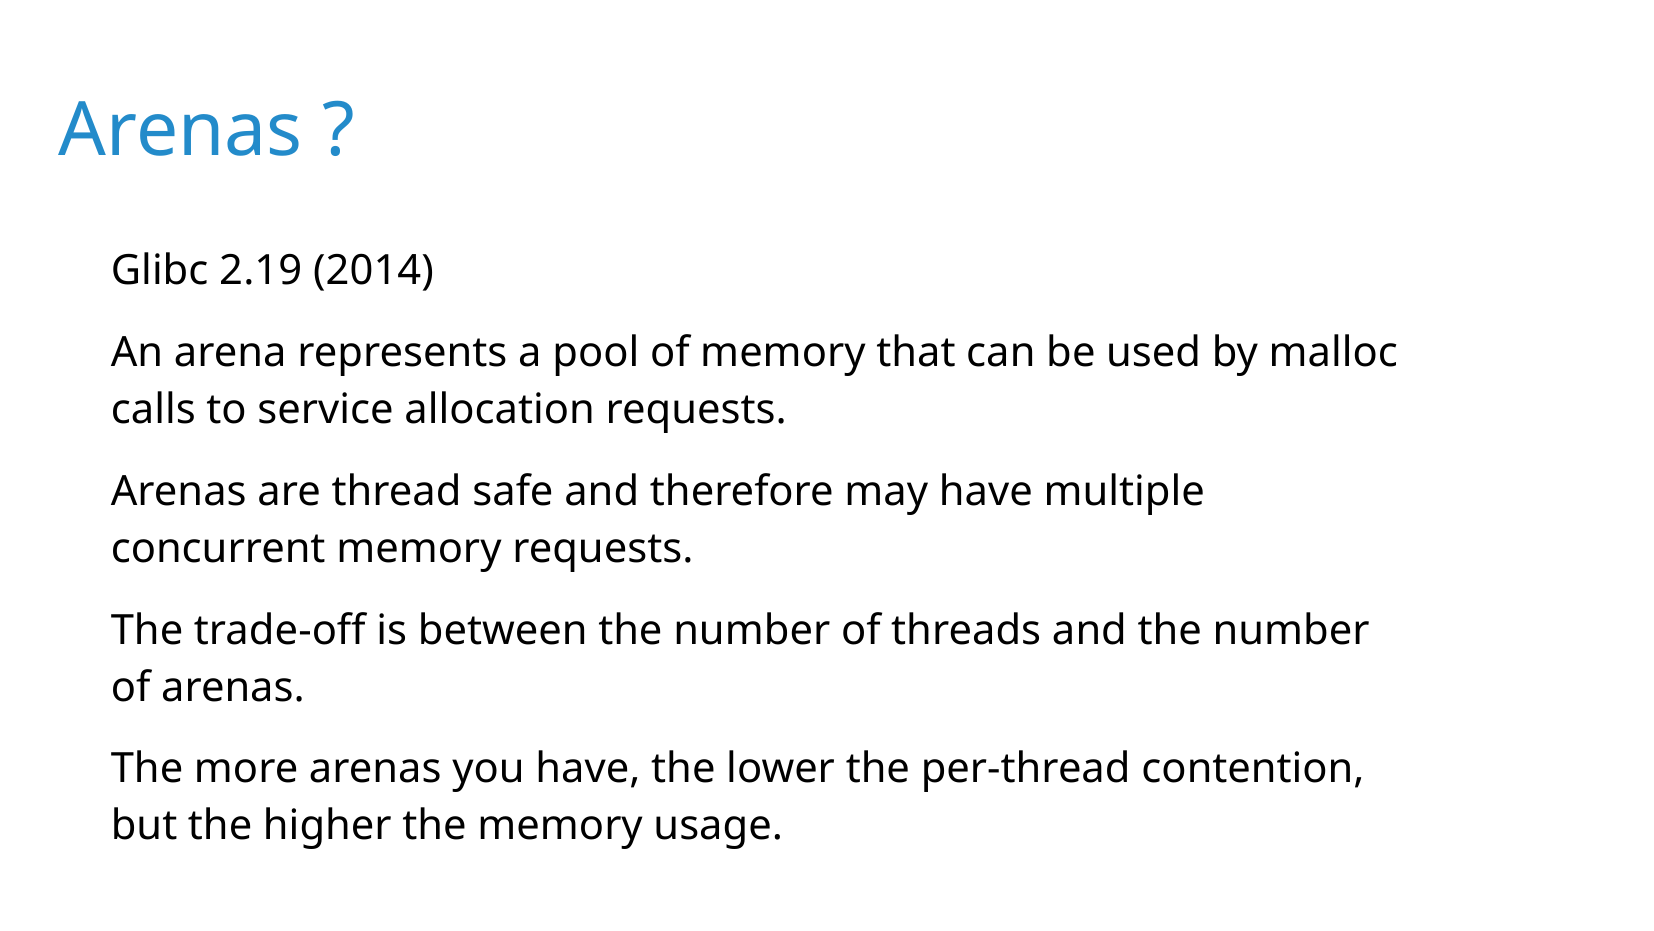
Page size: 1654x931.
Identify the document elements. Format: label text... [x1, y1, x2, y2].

title Arenas ? [59, 59, 1595, 178]
text_box Glibc 2.19 (2014) An arena represents a pool of memory that can be used by malloc calls to service allocation requests. Arenas are thread safe and therefore may have multiple concurrent memory requests. The trade-off is between the number of threads and the number of arenas. The more arenas you have, the lower the per-thread contention, but the higher the memory usage. [105, 240, 1411, 781]
